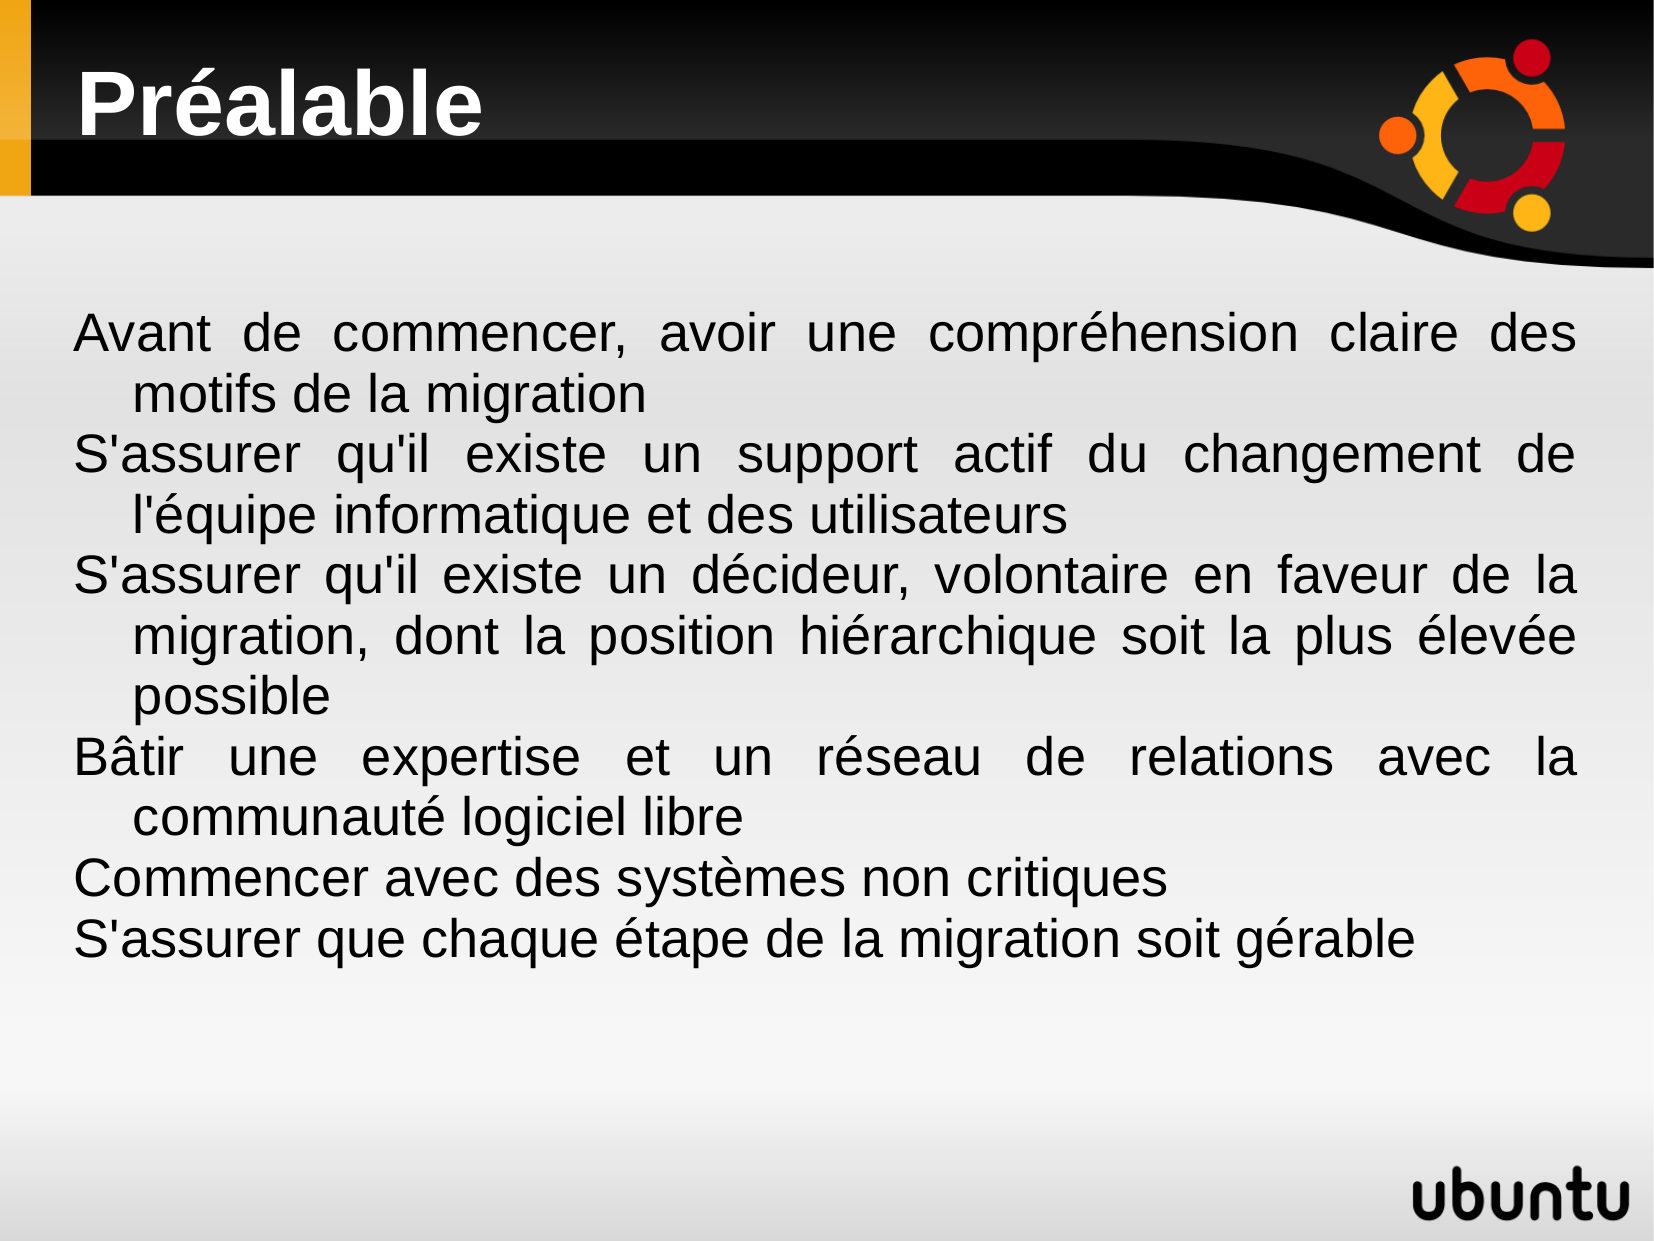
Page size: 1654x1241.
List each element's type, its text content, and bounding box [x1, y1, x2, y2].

text_box Avant de commencer, avoir une compréhension claire des motifs de la migration S'assurer qu'il existe un support actif du changement de l'équipe informatique et des utilisateurs S'assurer qu'il existe un décideur, volontaire en faveur de la migration, dont la position hiérarchique soit la plus élevée possible Bâtir une expertise et un réseau de relations avec la communauté logiciel libre Commencer avec des systèmes non critiques S'assurer que chaque étape de la migration soit gérable [59, 295, 1595, 1069]
title Préalable [76, 0, 1565, 208]
picture [0, 0, 1654, 1241]
